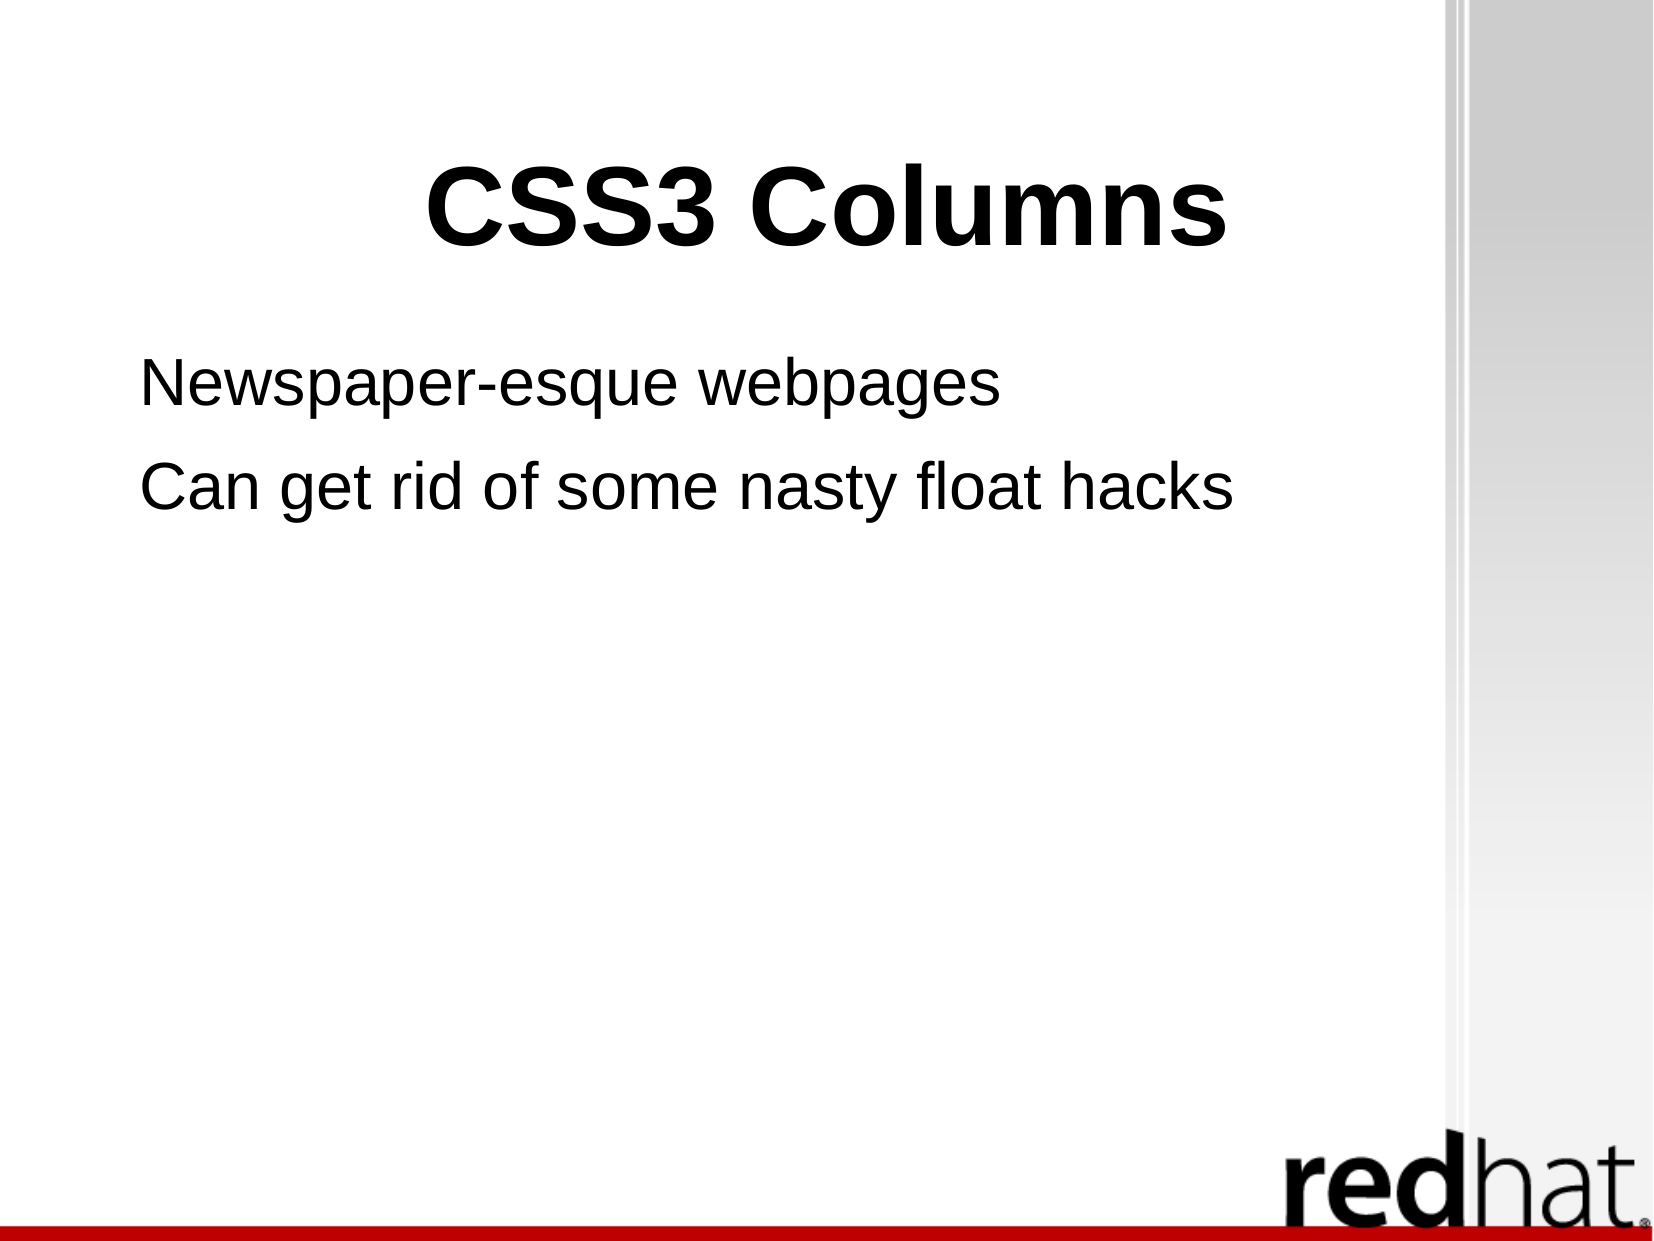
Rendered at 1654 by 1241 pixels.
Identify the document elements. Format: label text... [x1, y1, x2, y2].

title CSS3 Columns [121, 102, 1533, 311]
list Newspaper-esque webpages Can get rid of some nasty float hacks [121, 344, 1533, 1127]
picture [0, 0, 1654, 1241]
